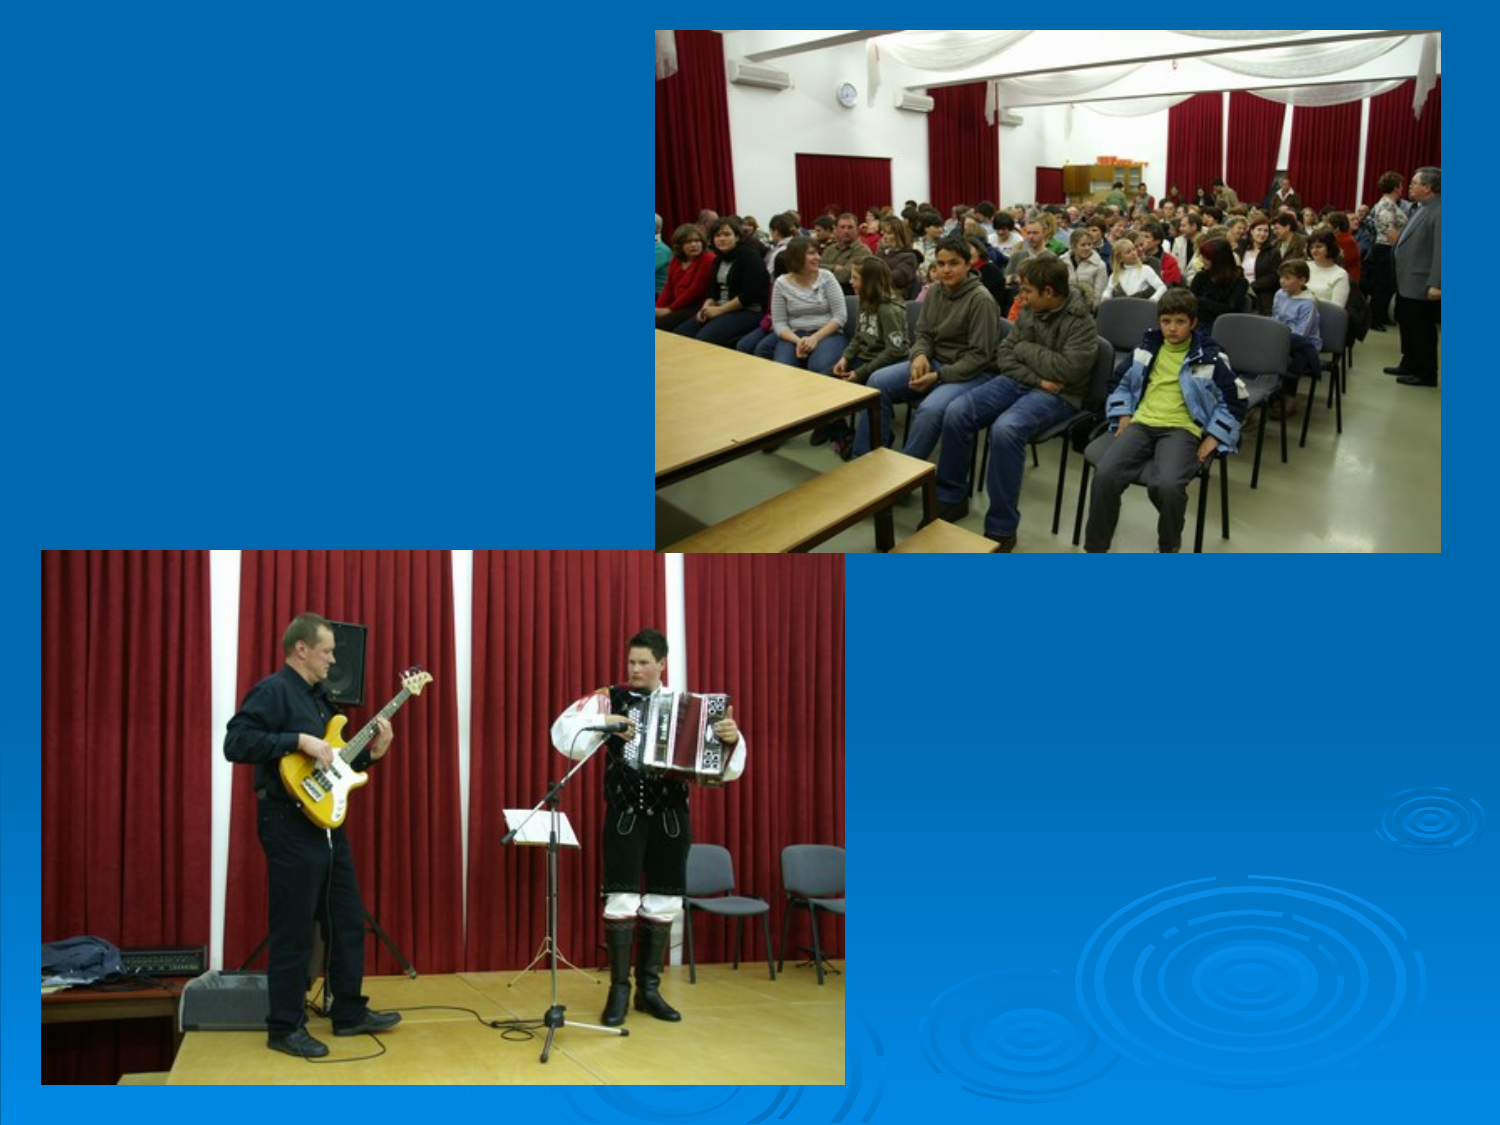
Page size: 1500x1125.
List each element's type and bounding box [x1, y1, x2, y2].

picture [41, 30, 1441, 1085]
